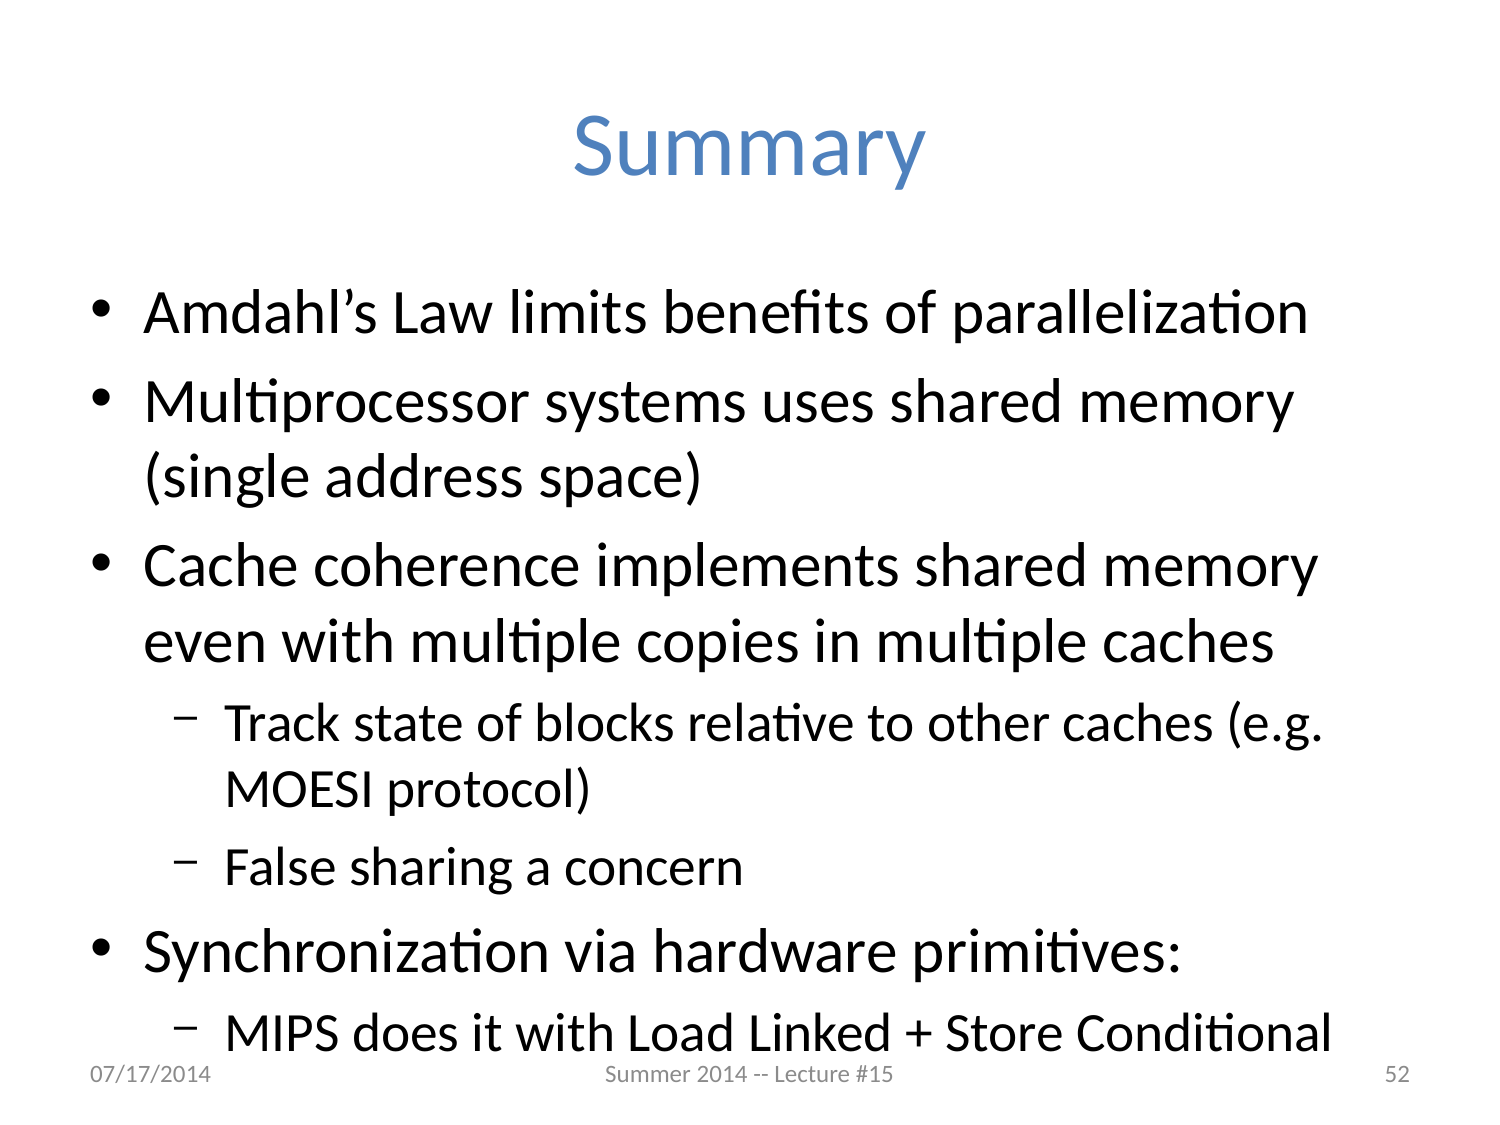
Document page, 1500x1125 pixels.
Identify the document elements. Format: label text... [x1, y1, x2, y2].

footer Summer 2014 -- Lecture #15 [512, 1042, 988, 1103]
list Amdahl’s Law limits benefits of parallelization Multiprocessor systems uses shared memory (single address space) Cache coherence implements shared memory even with multiple copies in multiple caches Track state of blocks relative to other caches (e.g. MOESI protocol) False sharing a concern Synchronization via hardware primitives: MIPS does it with Load Linked + Store Conditional [75, 262, 1425, 1073]
title Summary [75, 45, 1425, 233]
slide_number 07/17/2014 [75, 1042, 425, 1103]
slide_number <number> [1074, 1042, 1425, 1103]
